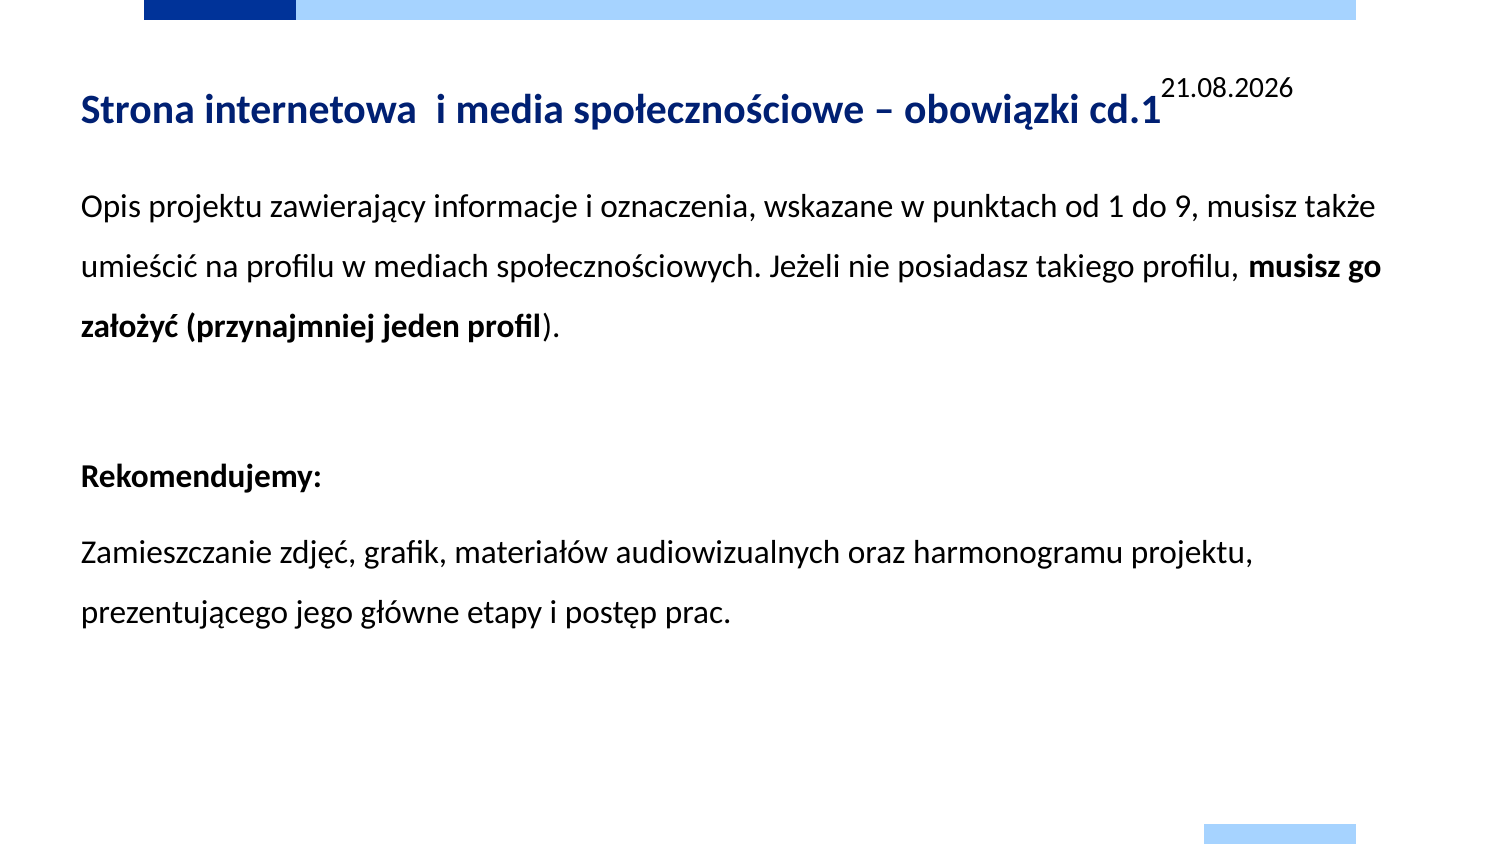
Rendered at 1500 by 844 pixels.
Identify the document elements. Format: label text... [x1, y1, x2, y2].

title Strona internetowa i media społecznościowe – obowiązki cd.1 [80, 80, 1357, 164]
list Opis projektu zawierający informacje i oznaczenia, wskazane w punktach od 1 do 9, musisz także umieścić na profilu w mediach społecznościowych. Jeżeli nie posiadasz takiego profilu, musisz go założyć (przynajmniej jeden profil). Rekomendujemy: Zamieszczanie zdjęć, grafik, materiałów audiowizualnych oraz harmonogramu projektu, prezentującego jego główne etapy i postęp prac. [80, 164, 1414, 834]
text_box 21.10.2024 [1145, 60, 1347, 102]
